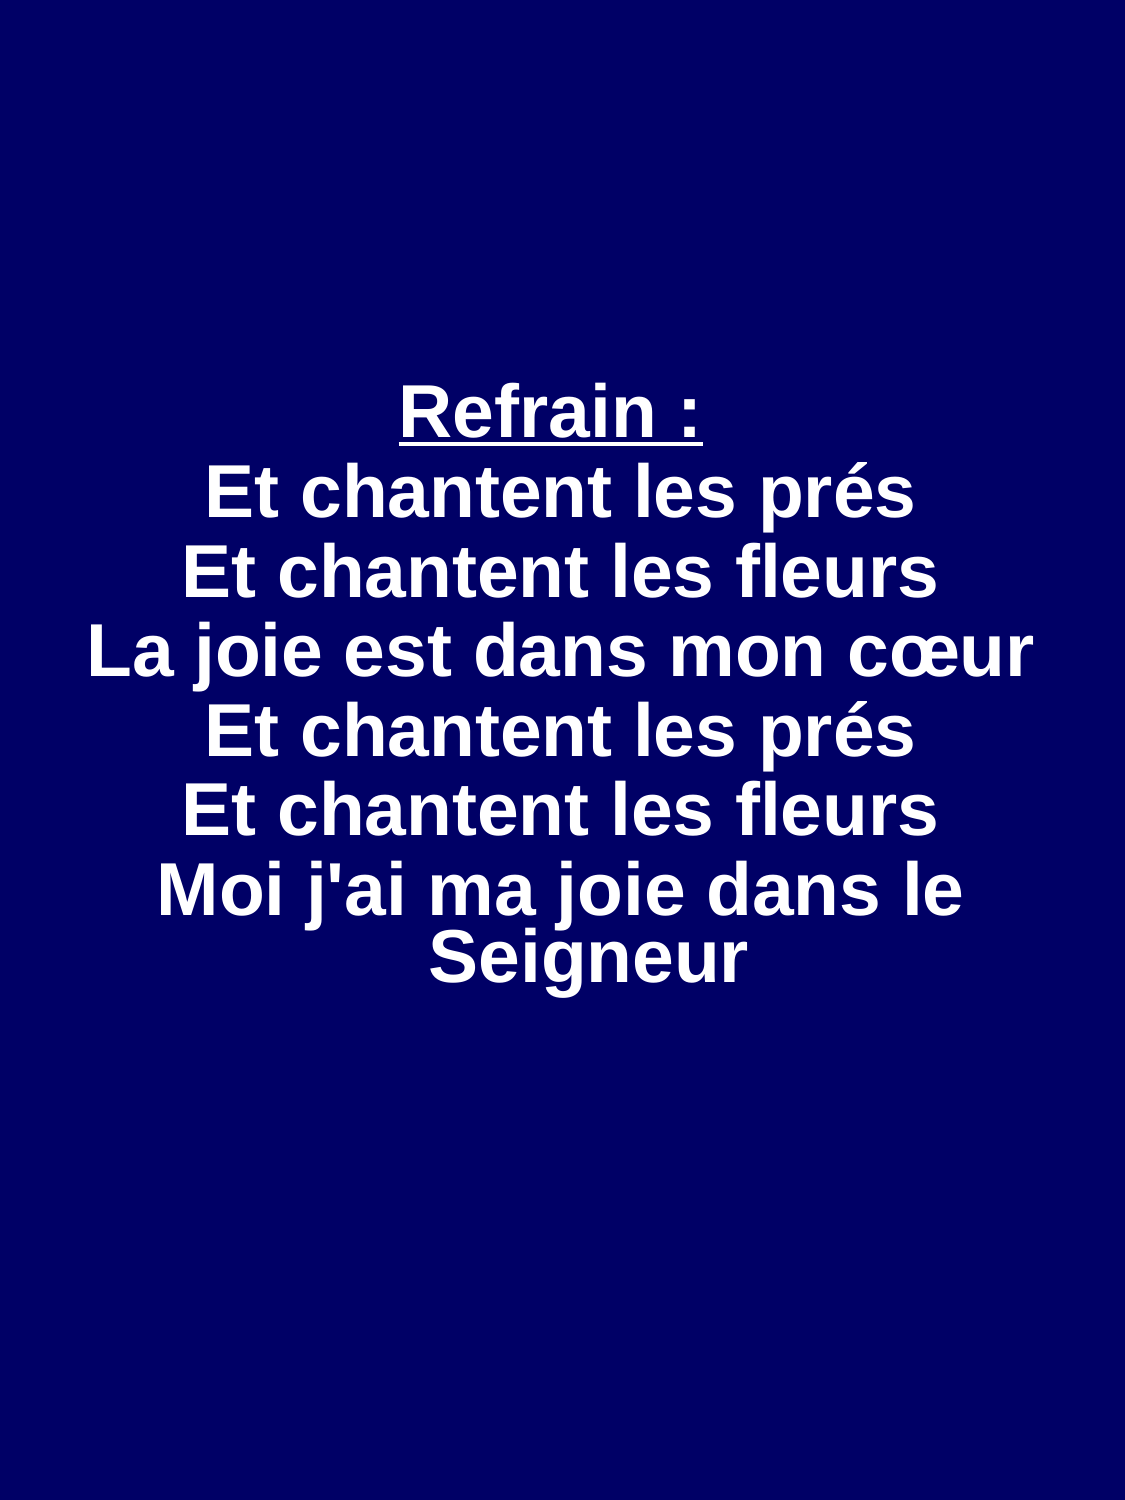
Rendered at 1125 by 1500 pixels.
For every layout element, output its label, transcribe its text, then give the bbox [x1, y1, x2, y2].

text_box Refrain : Et chantent les prés Et chantent les fleurs La joie est dans mon cœur Et chantent les prés Et chantent les fleurs Moi j'ai ma joie dans le Seigneur [11, 35, 1111, 1441]
